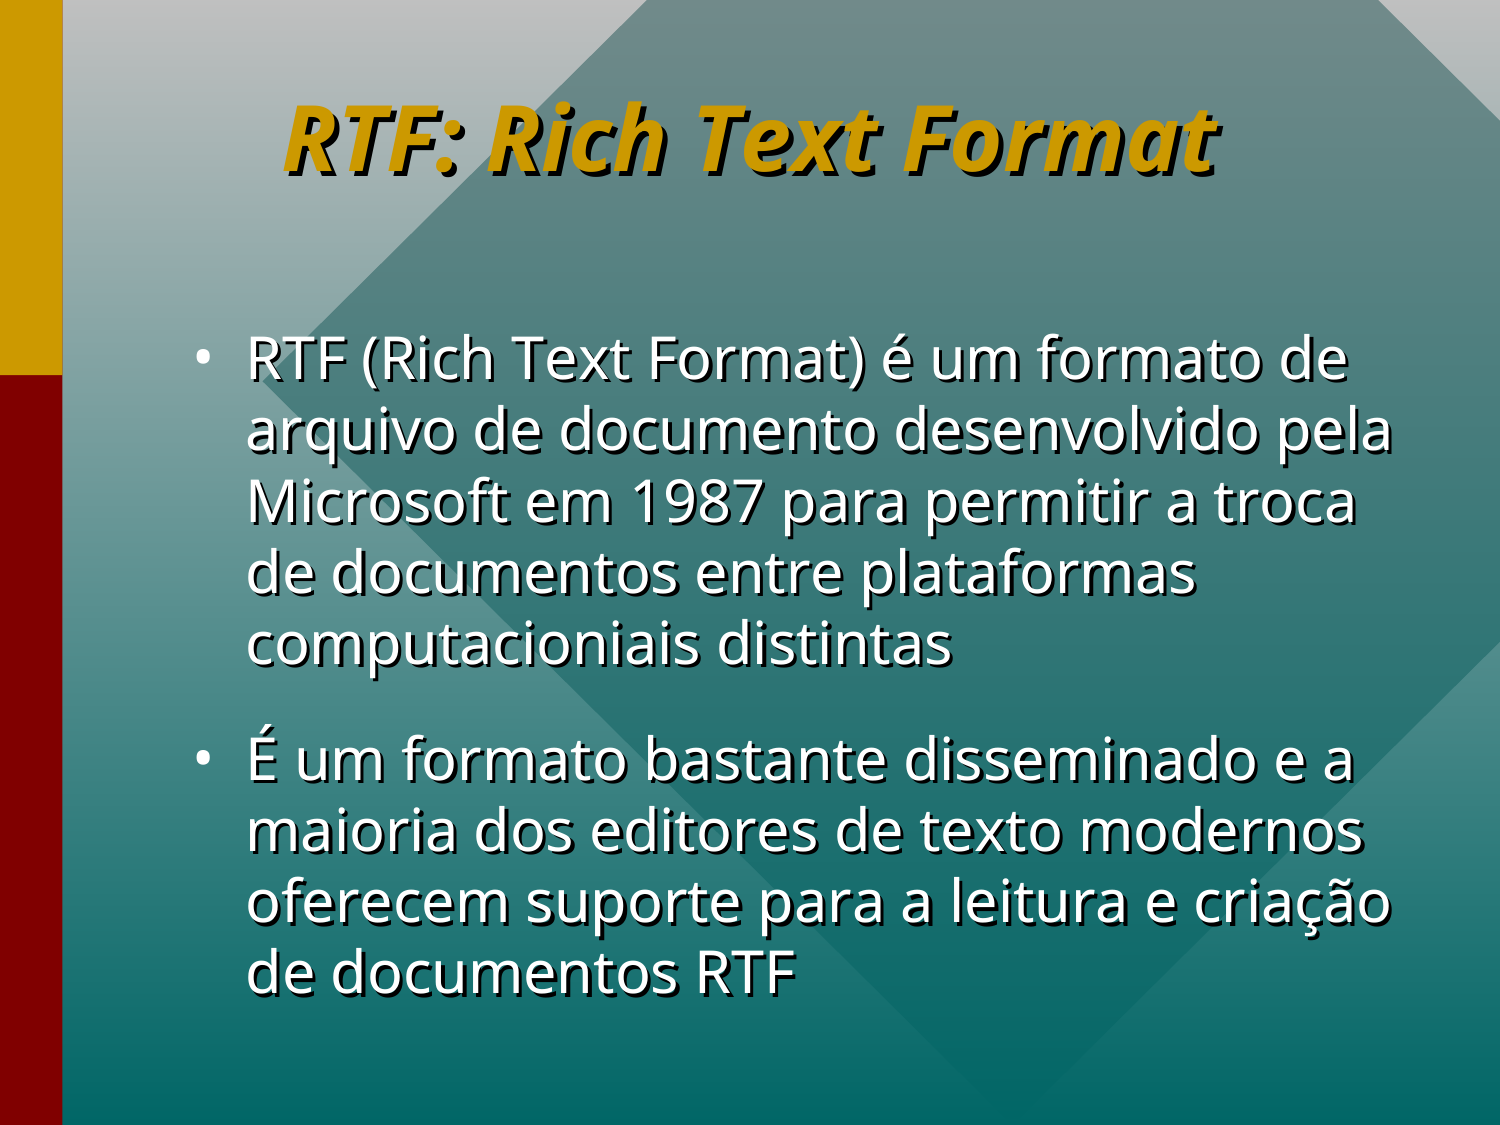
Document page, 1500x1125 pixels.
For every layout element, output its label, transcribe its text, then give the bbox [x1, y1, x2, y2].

list RTF (Rich Text Format) é um formato de arquivo de documento desenvolvido pela Microsoft em 1987 para permitir a troca de documentos entre plataformas computacioniais distintas É um formato bastante disseminado e a maioria dos editores de texto modernos oferecem suporte para a leitura e criação de documentos RTF [177, 312, 1418, 1022]
title RTF: Rich Text Format [150, 0, 1351, 292]
